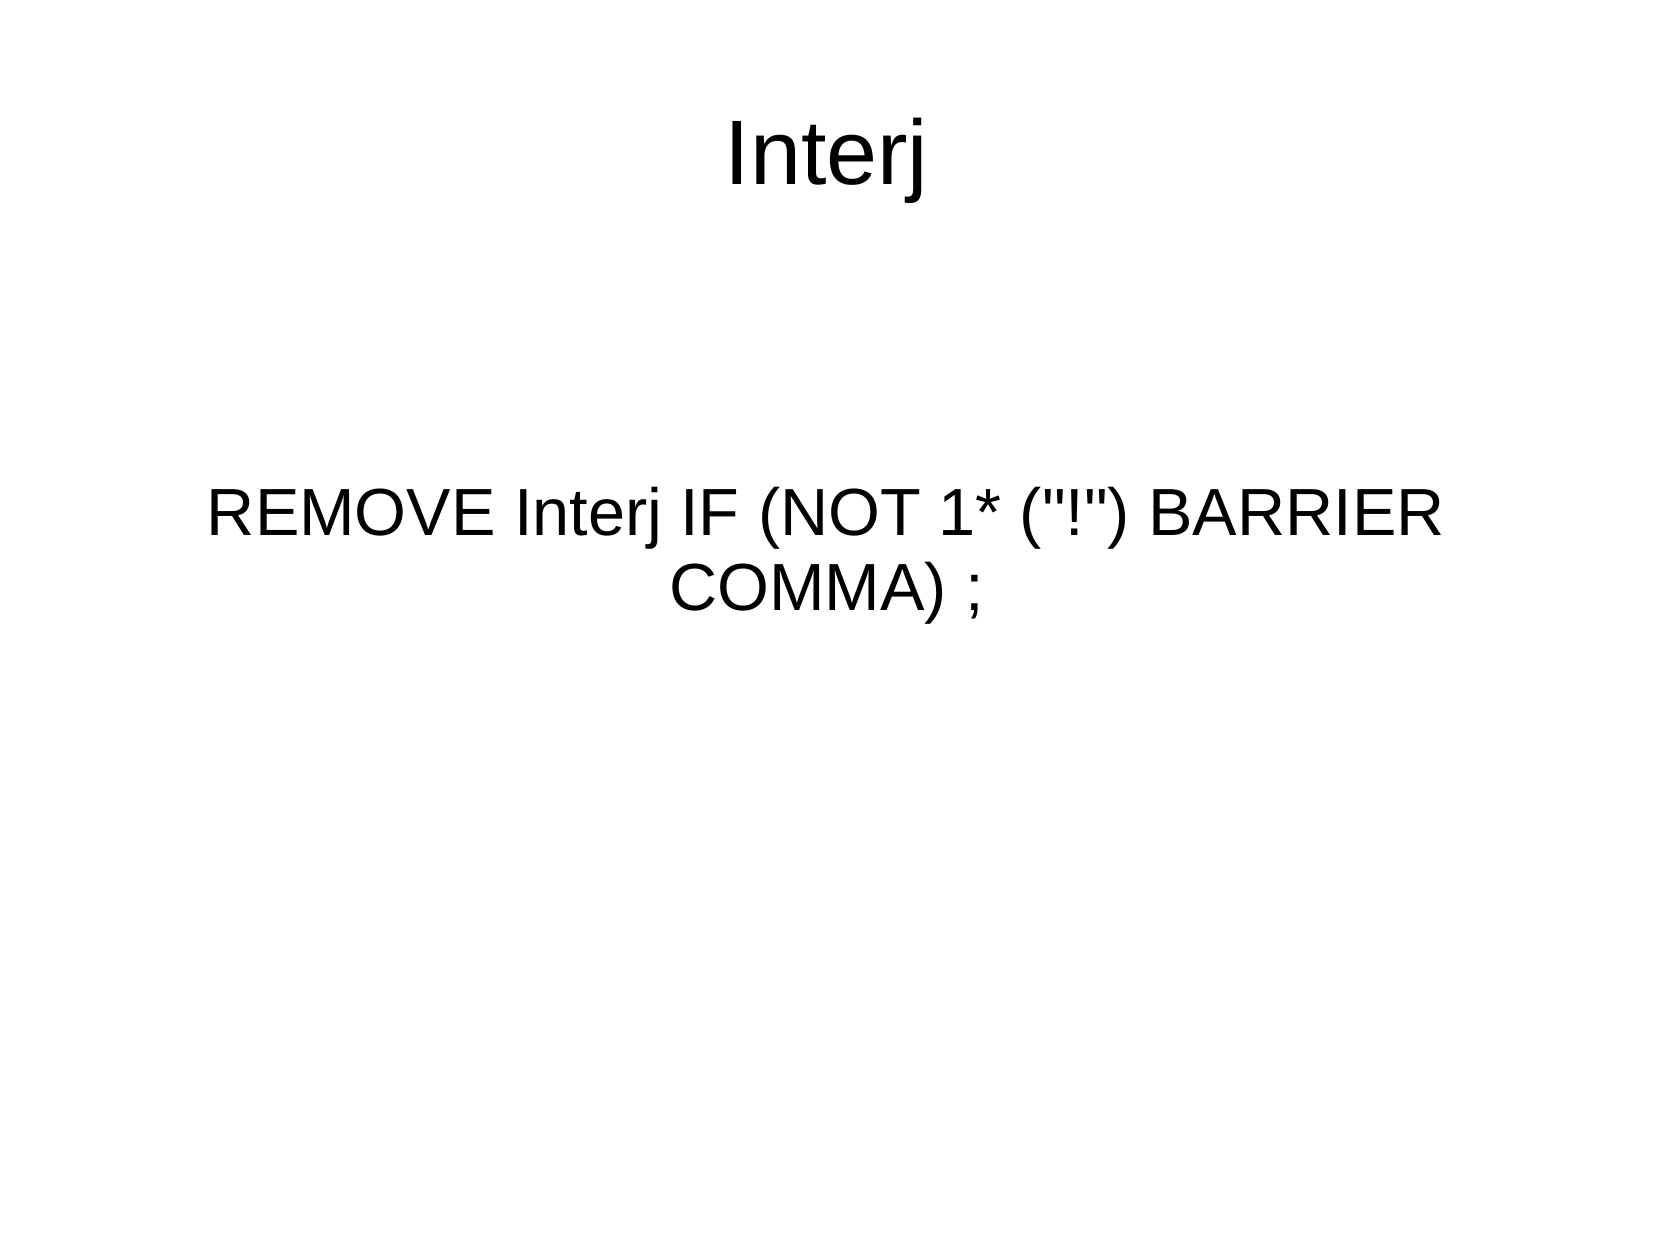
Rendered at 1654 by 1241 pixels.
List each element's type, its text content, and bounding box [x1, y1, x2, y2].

title Interj [82, 49, 1571, 257]
subtitle REMOVE Interj IF (NOT 1* ("!") BARRIER COMMA) ; [82, 290, 1571, 1109]
